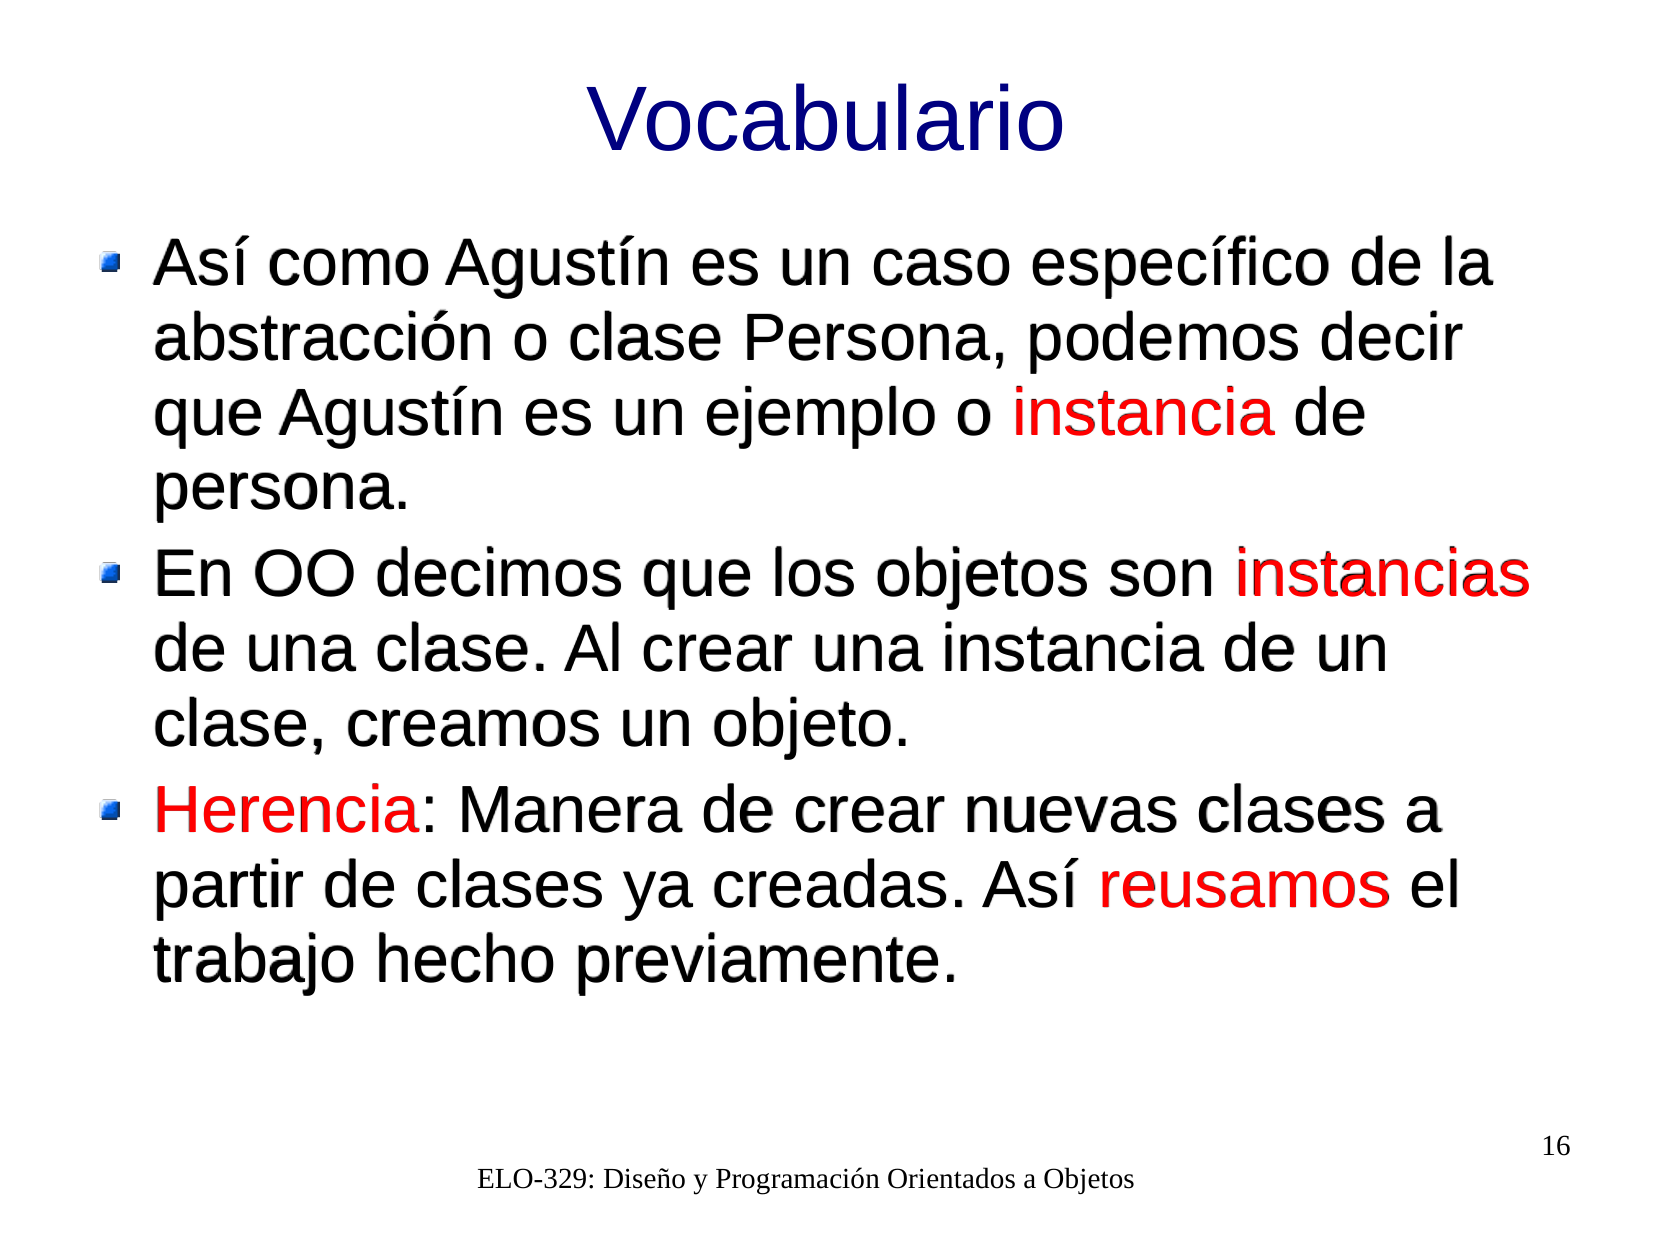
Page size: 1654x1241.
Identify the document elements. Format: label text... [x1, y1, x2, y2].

list Así como Agustín es un caso específico de la abstracción o clase Persona, podemos decir que Agustín es un ejemplo o instancia de persona. En OO decimos que los objetos son instancias de una clase. Al crear una instancia de un clase, creamos un objeto. Herencia: Manera de crear nuevas clases a partir de clases ya creadas. Así reusamos el trabajo hecho previamente. [82, 225, 1571, 1122]
title Vocabulario [82, 49, 1571, 188]
